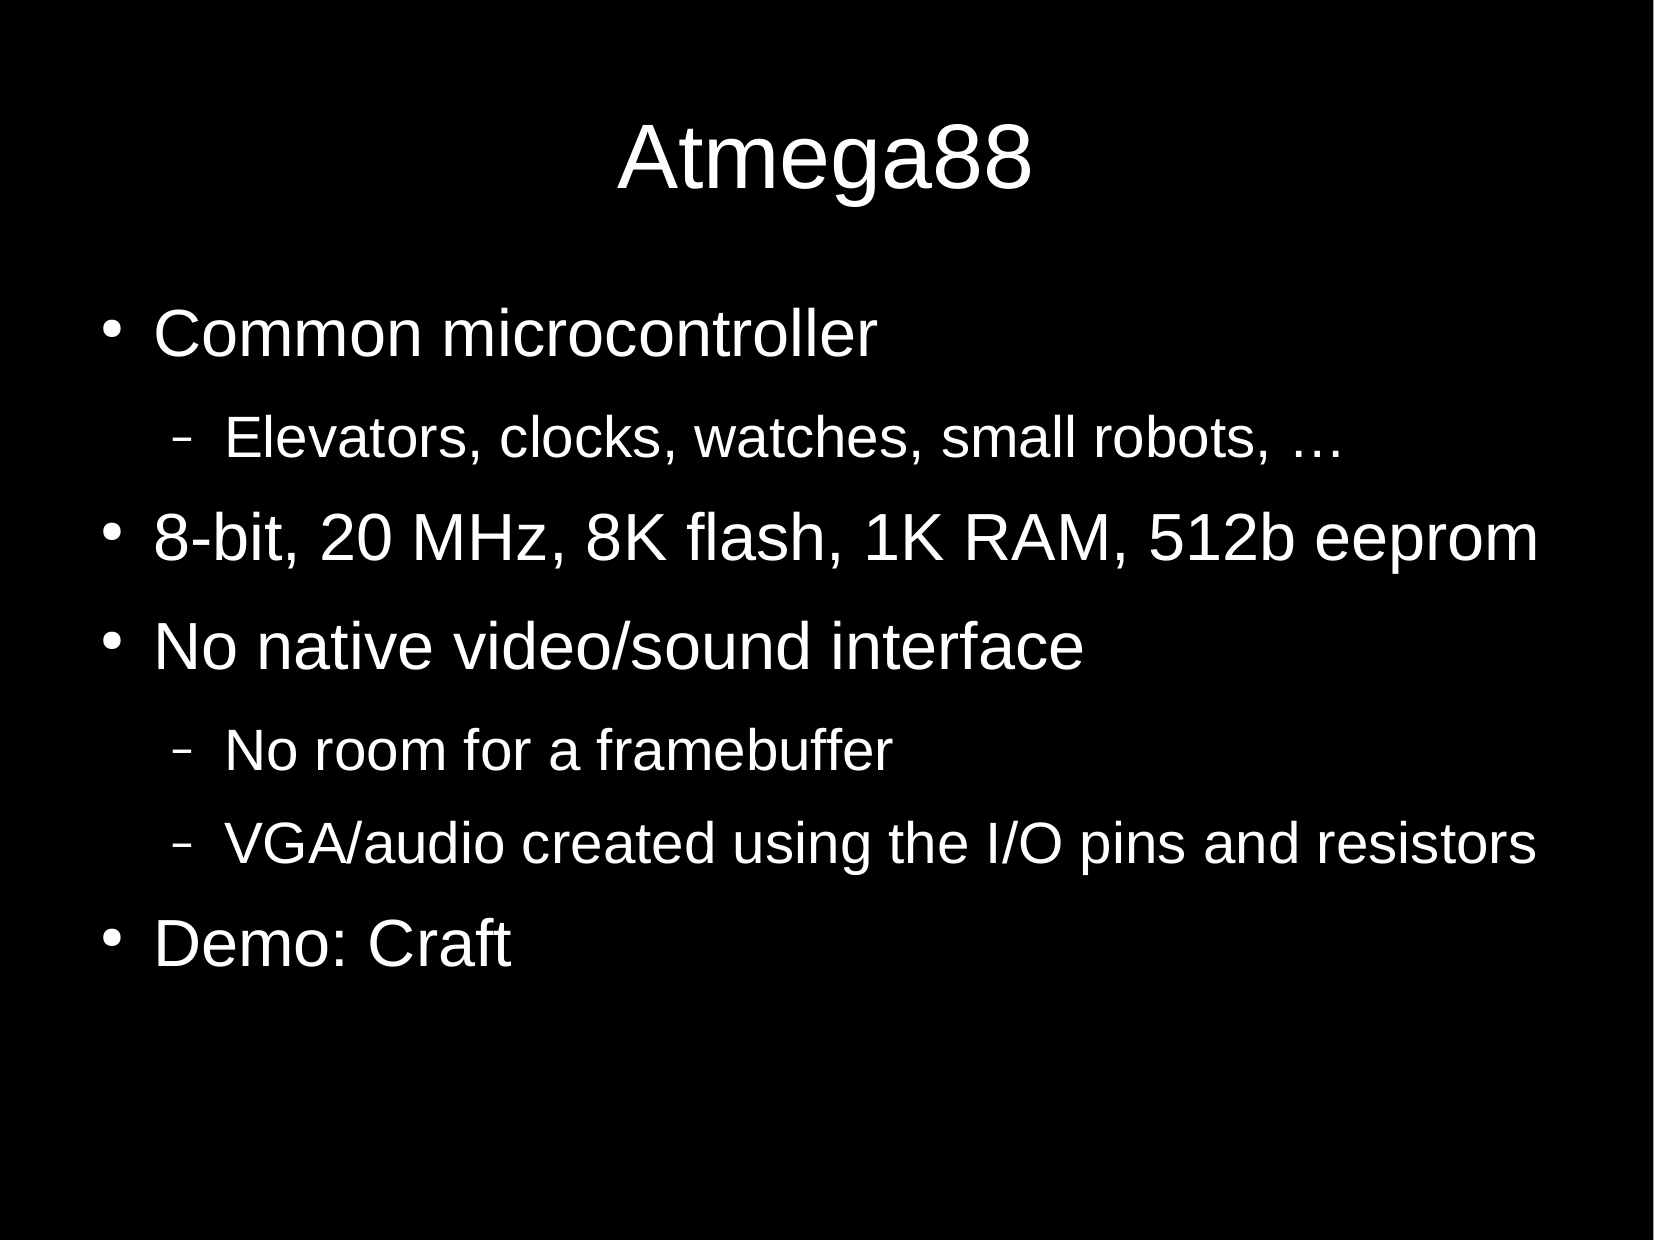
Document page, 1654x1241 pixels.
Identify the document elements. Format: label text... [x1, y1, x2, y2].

title Atmega88 [82, 56, 1570, 248]
list Common microcontroller Elevators, clocks, watches, small robots, … 8-bit, 20 MHz, 8K flash, 1K RAM, 512b eeprom No native video/sound interface No room for a framebuffer VGA/audio created using the I/O pins and resistors Demo: Craft [82, 290, 1570, 1123]
